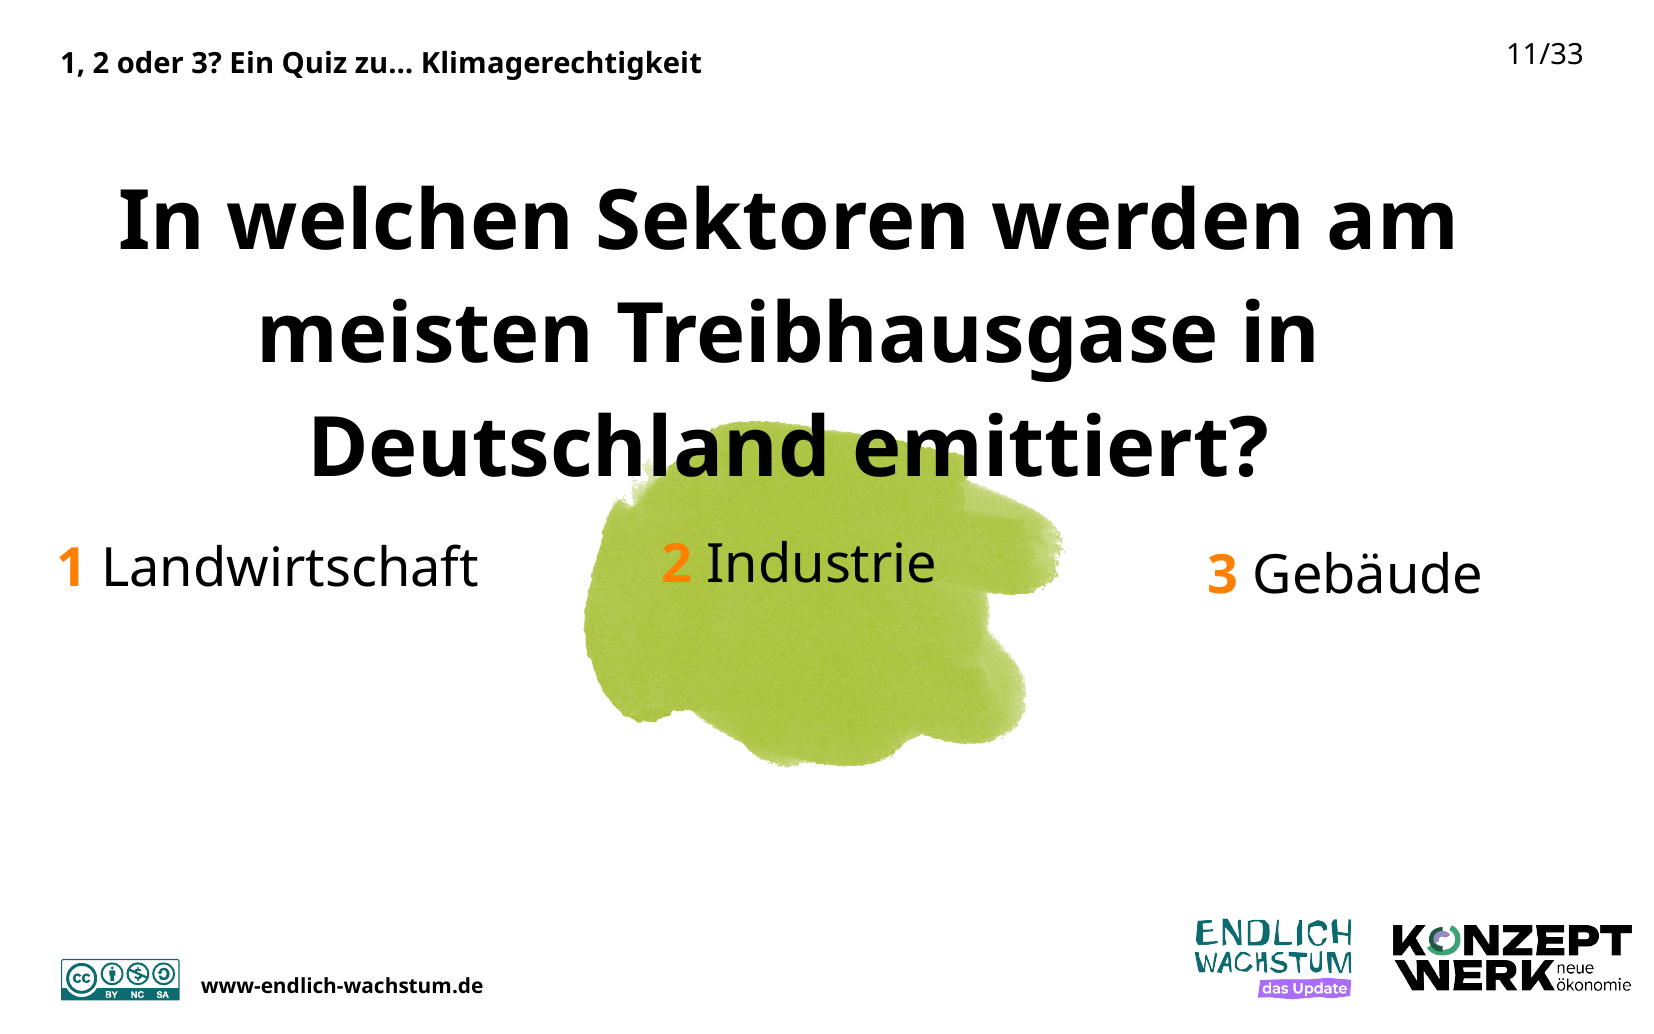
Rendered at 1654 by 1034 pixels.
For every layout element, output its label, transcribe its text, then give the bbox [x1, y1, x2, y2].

title In welchen Sektoren werden am meisten Treibhausgase in Deutschland emittiert? [118, 160, 1607, 513]
picture [1387, 917, 1636, 997]
text_box 2 Industrie [575, 517, 1137, 805]
text_box 1 Landwirtschaft [0, 521, 502, 657]
picture [1176, 900, 1374, 1011]
text_box 3 Gebäude [1122, 528, 1583, 665]
picture [583, 513, 1066, 517]
